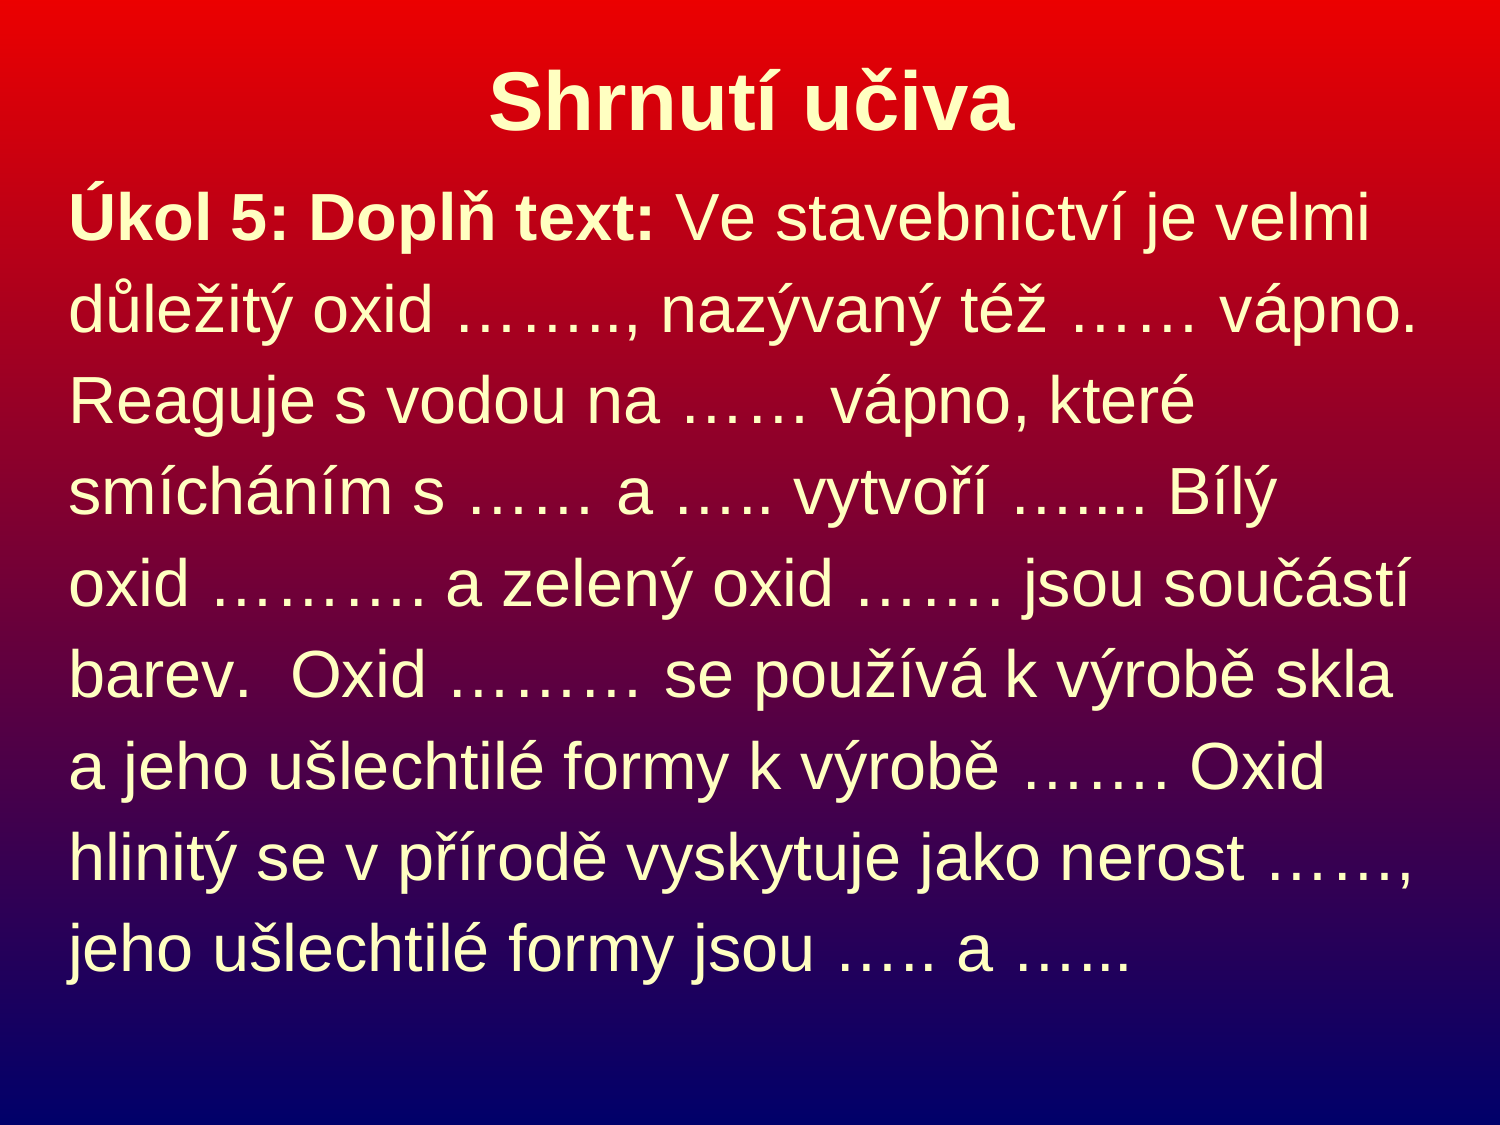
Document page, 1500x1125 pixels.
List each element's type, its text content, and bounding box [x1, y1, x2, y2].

list Úkol 5: Doplň text: Ve stavebnictví je velmi důležitý oxid …….., nazývaný též …… vápno. Reaguje s vodou na …… vápno, které smícháním s …… a ….. vytvoří ….... Bílý oxid ………. a zelený oxid ……. jsou součástí barev. Oxid ……… se používá k výrobě skla a jeho ušlechtilé formy k výrobě ……. Oxid hlinitý se v přírodě vyskytuje jako nerost ……, jeho ušlechtilé formy jsou ….. a …... [53, 172, 1447, 1047]
title Shrnutí učiva [76, 42, 1427, 161]
